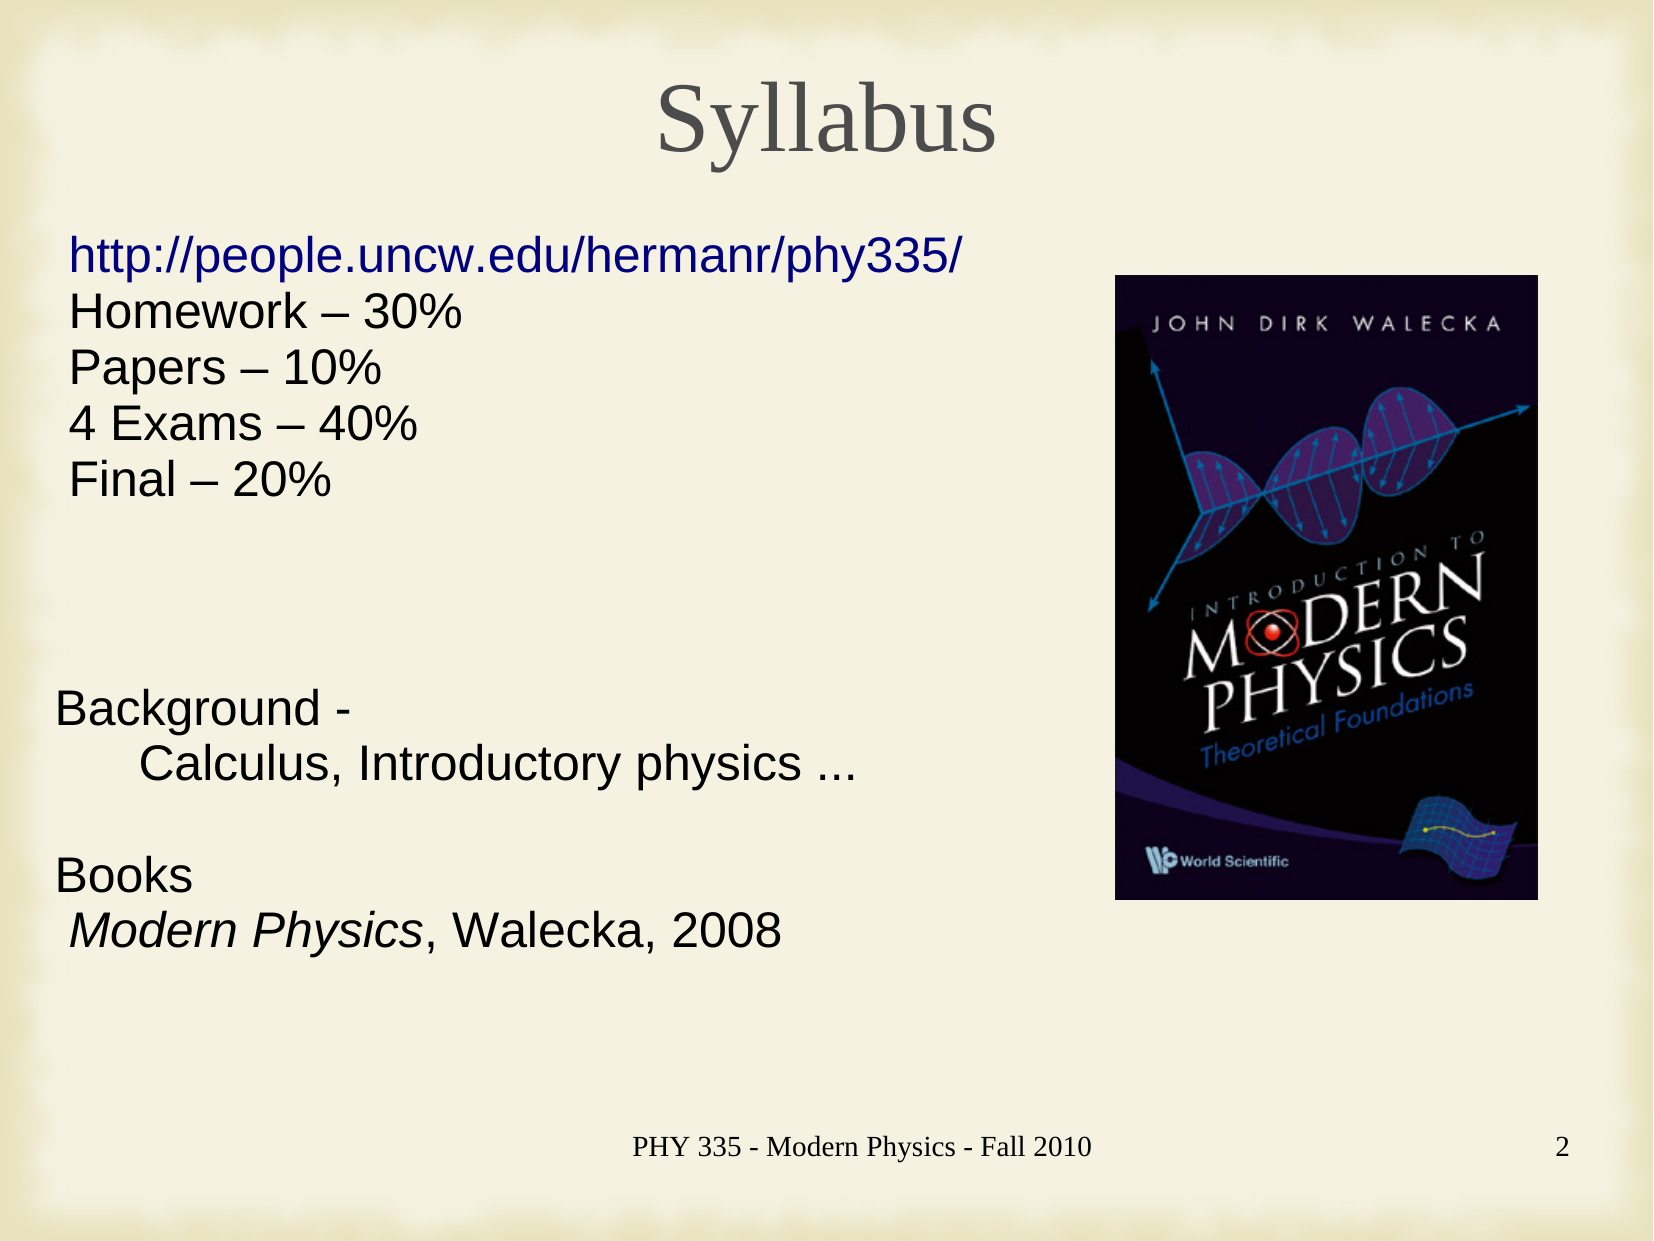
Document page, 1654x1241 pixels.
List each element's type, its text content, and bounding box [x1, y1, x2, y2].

title Syllabus [82, 21, 1571, 214]
picture [0, 0, 1653, 1241]
subtitle http://people.uncw.edu/hermanr/phy335/ Homework – 30% Papers – 10% 4 Exams – 40% Final – 20% [54, 159, 1313, 532]
text_box Background - Calculus, Introductory physics ... Books Modern Physics, Walecka, 2008 [54, 532, 1538, 1106]
